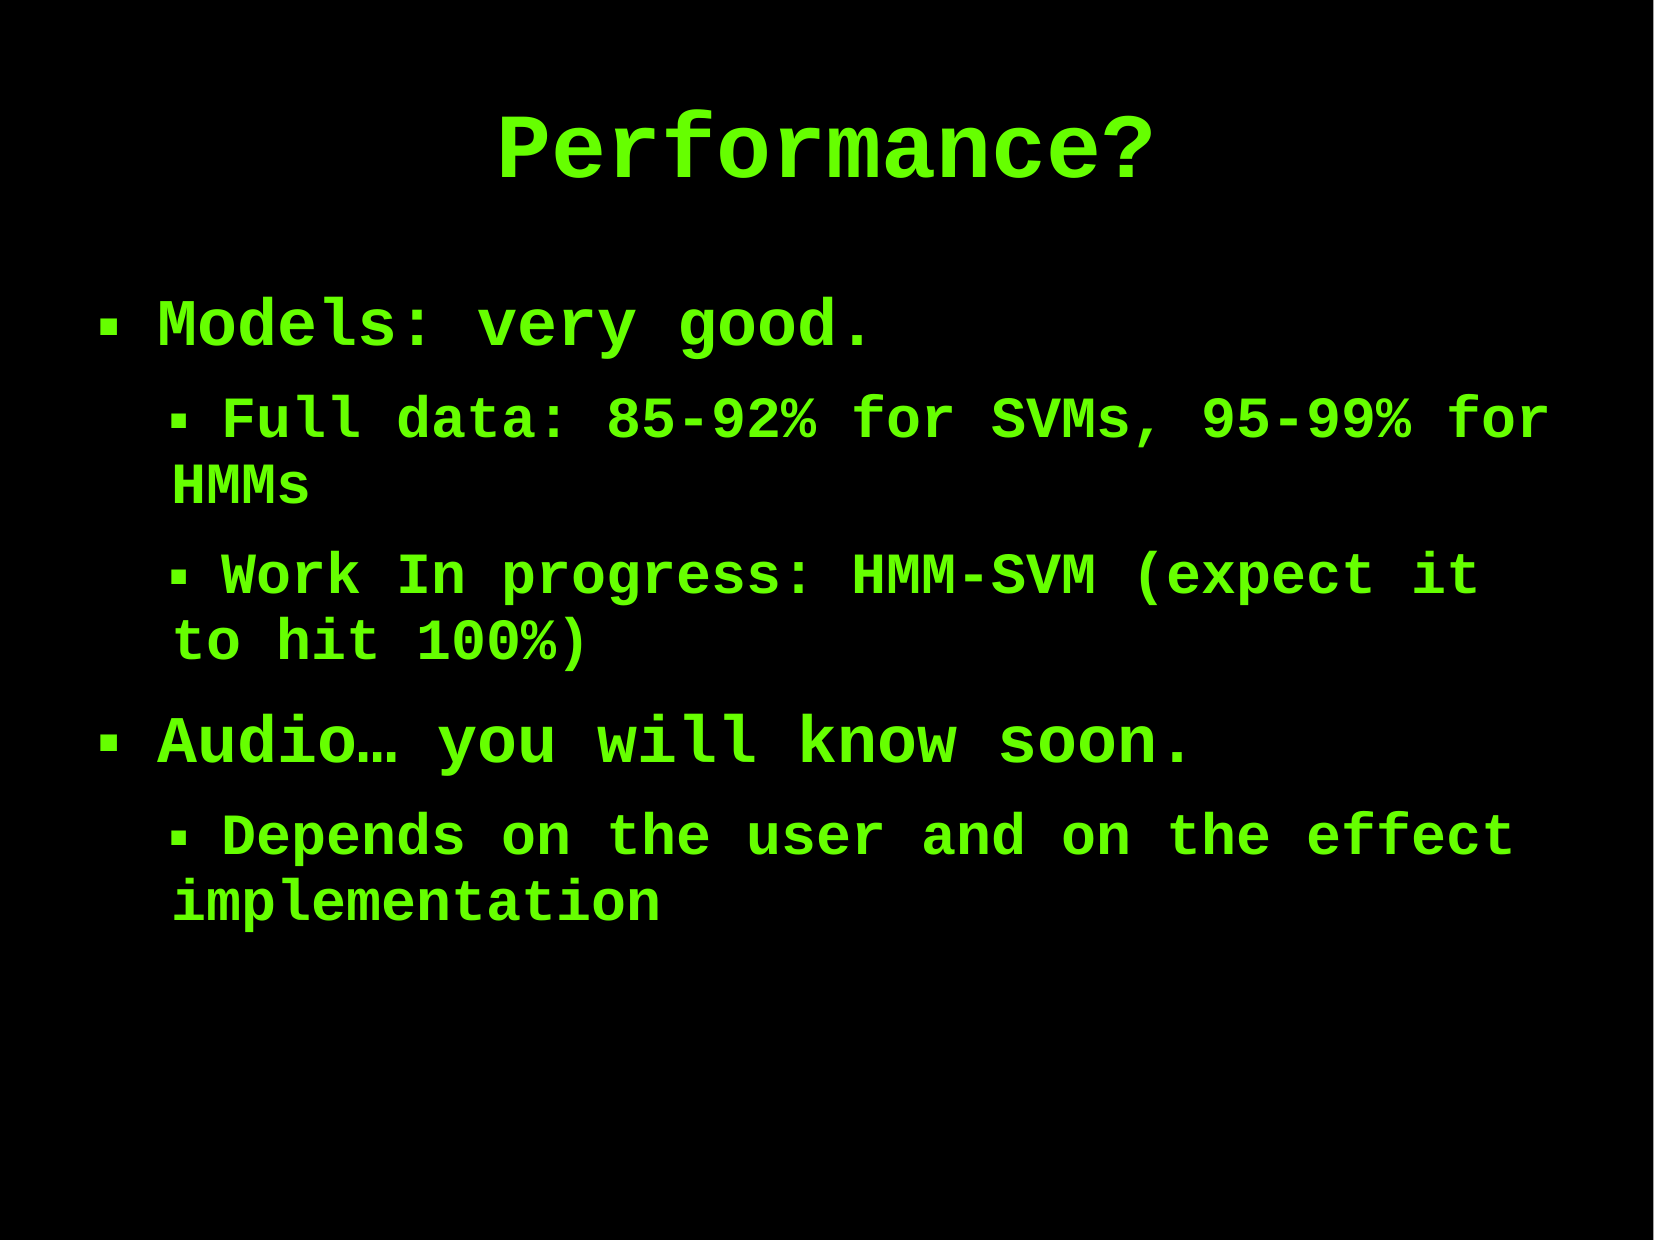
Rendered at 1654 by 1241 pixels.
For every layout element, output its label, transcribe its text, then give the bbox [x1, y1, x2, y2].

title Performance? [82, 49, 1571, 257]
list Models: very good. Full data: 85-92% for SVMs, 95-99% for HMMs Work In progress: HMM-SVM (expect it to hit 100%) Audio… you will know soon. Depends on the user and on the effect implementation [82, 290, 1571, 1170]
